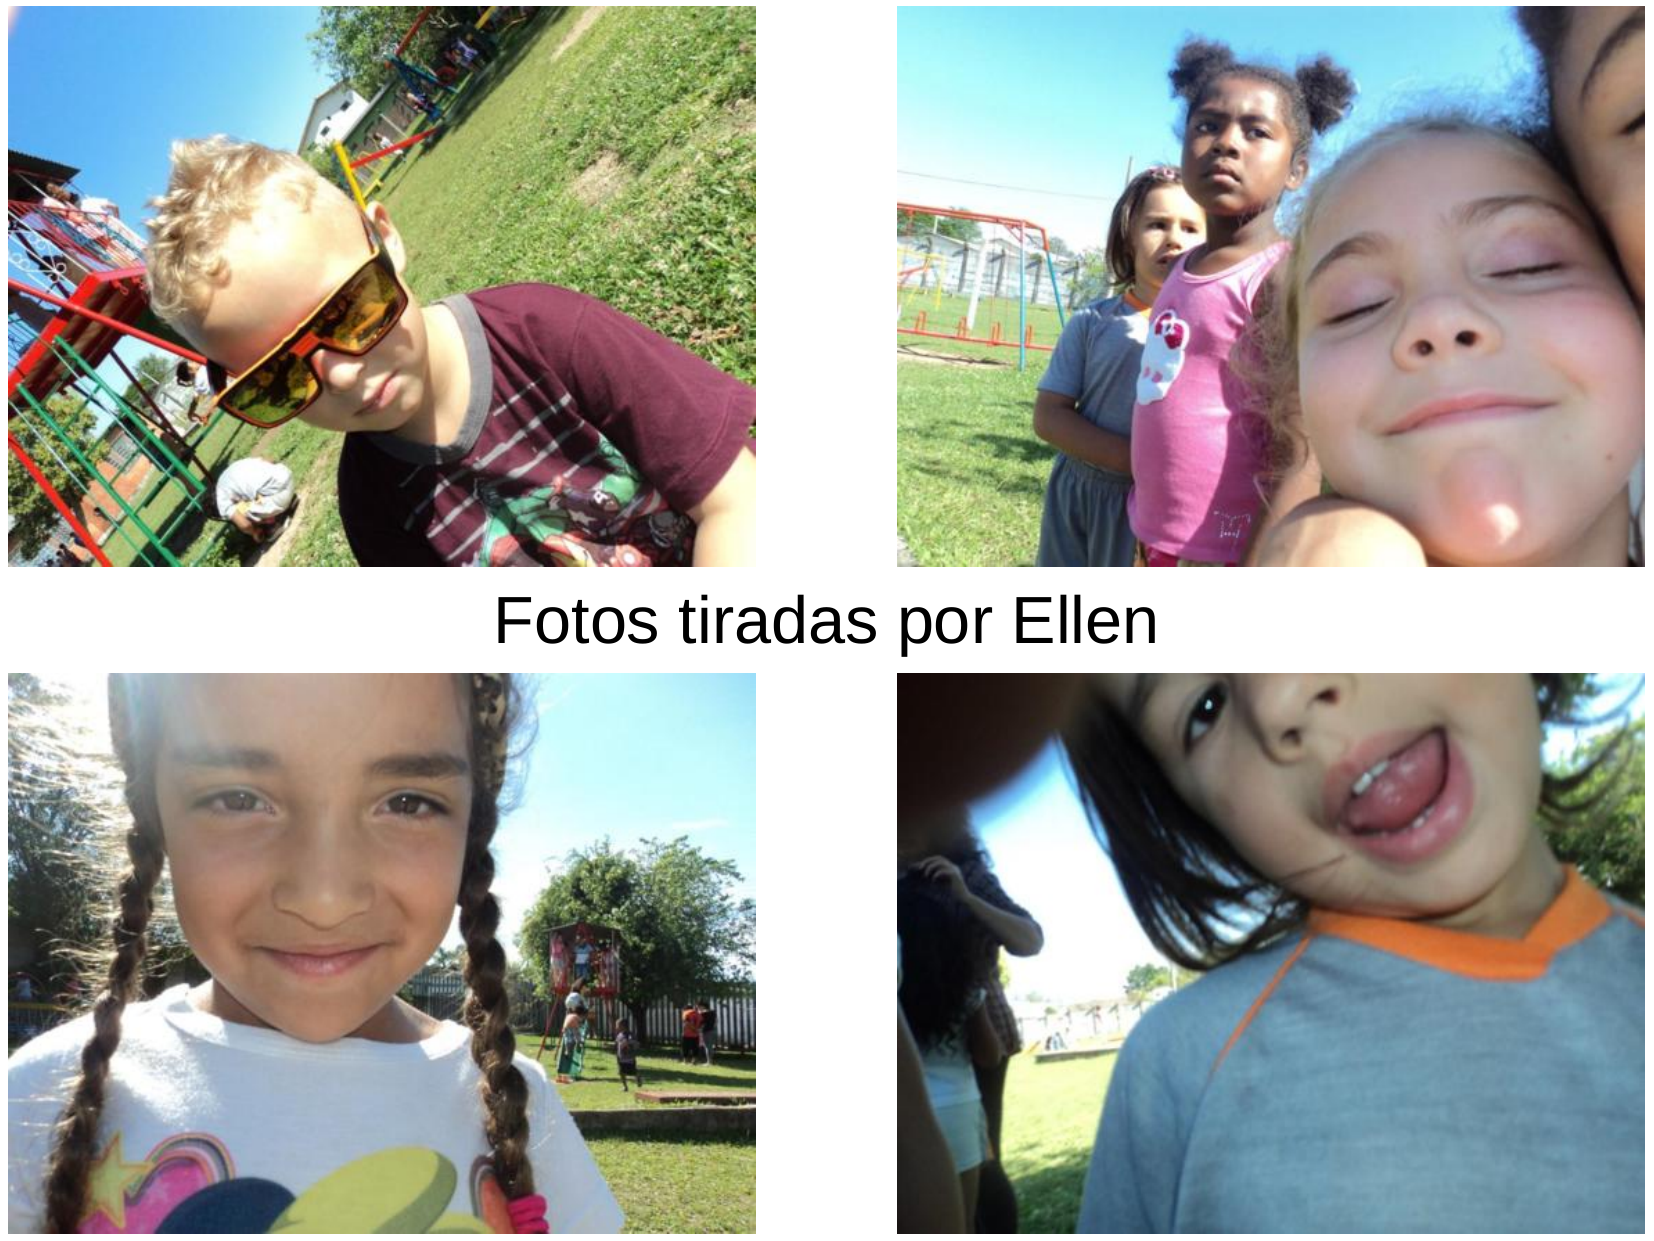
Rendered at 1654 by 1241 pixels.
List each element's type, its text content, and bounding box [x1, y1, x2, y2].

picture [8, 673, 756, 1234]
picture [897, 673, 1645, 1234]
picture [8, 6, 756, 567]
picture [897, 6, 1645, 567]
text_box Fotos tiradas por Ellen [83, 508, 1572, 733]
